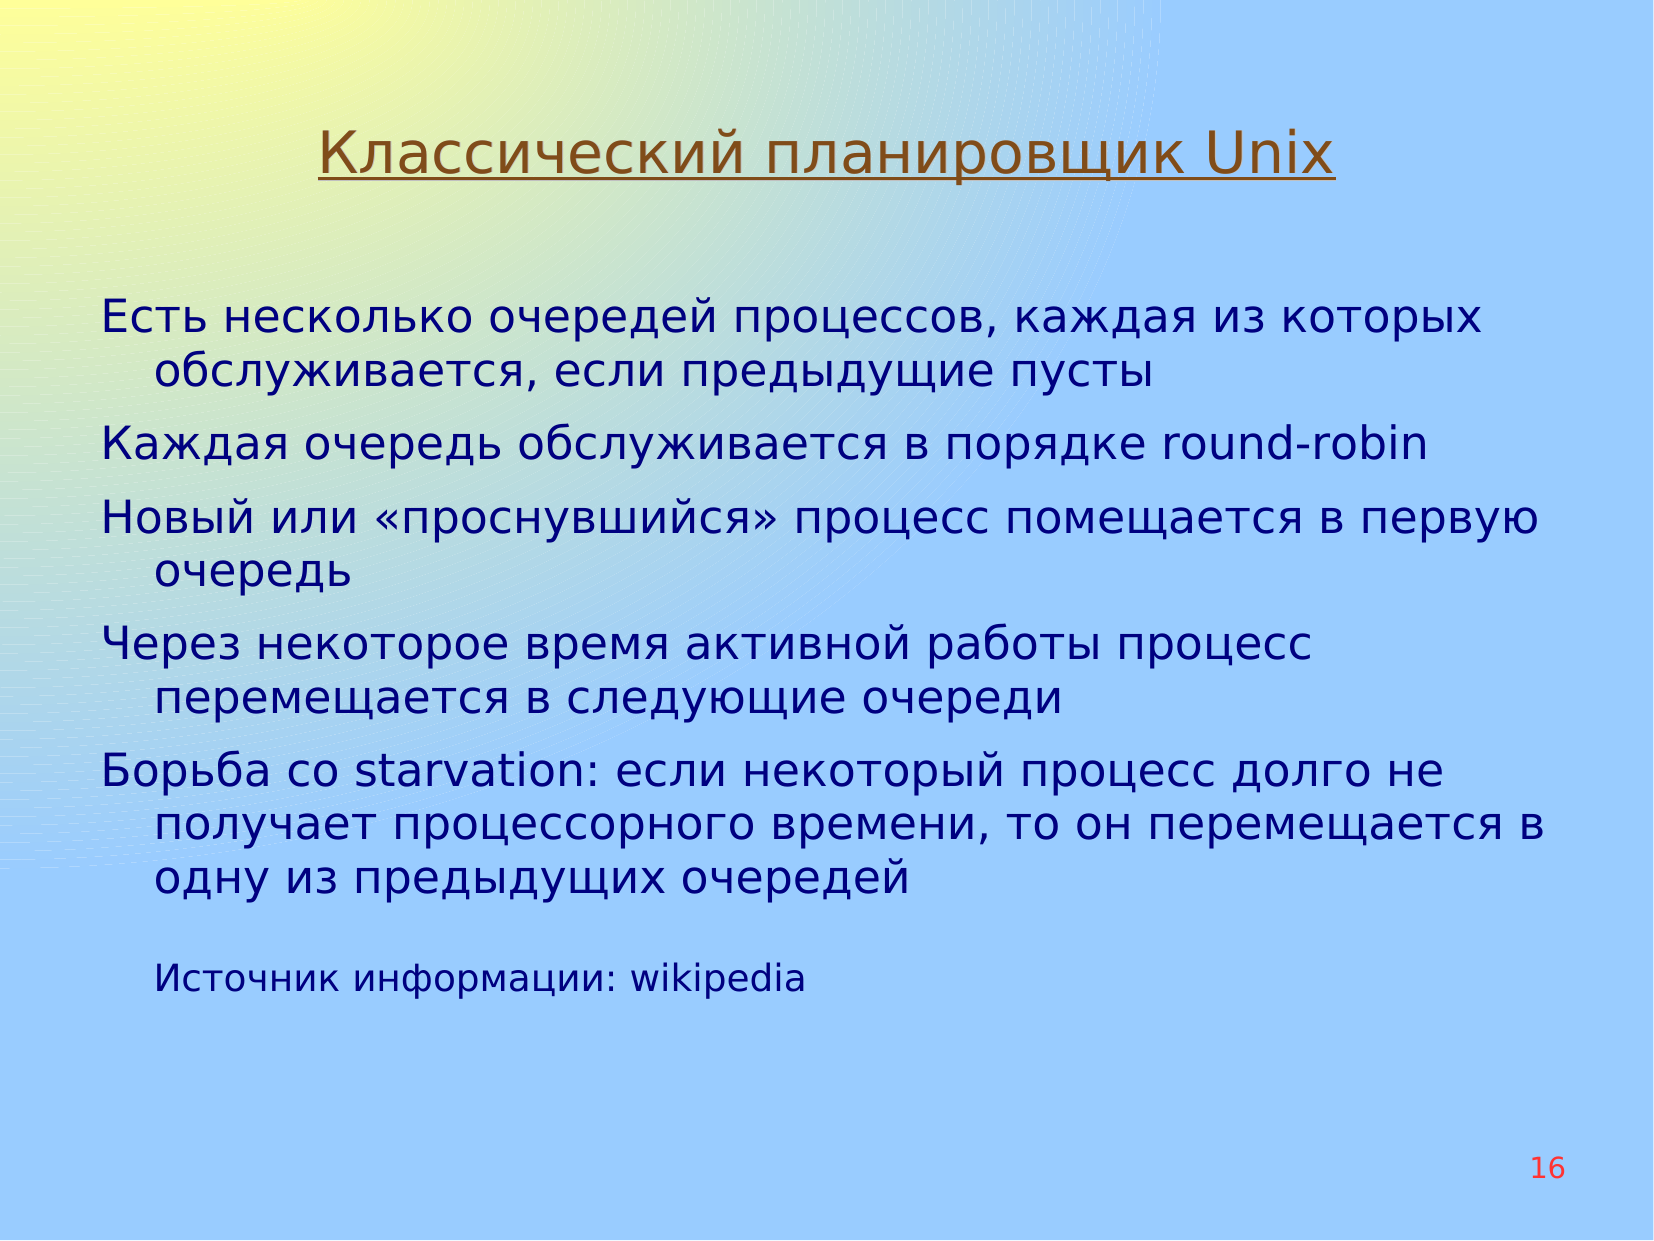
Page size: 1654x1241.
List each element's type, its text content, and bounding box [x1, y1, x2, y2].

title Классический планировщик Unix [82, 56, 1571, 250]
list Есть несколько очередей процессов, каждая из которых обслуживается, если предыдущие пусты Каждая очередь обслуживается в порядке round-robin Новый или «проснувшийся» процесс помещается в первую очередь Через некоторое время активной работы процесс перемещается в следующие очереди Борьба со starvation: если некоторый процесс долго не получает процессорного времени, то он перемещается в одну из предыдущих очередей Источник информации: wikipedia [82, 290, 1571, 1094]
